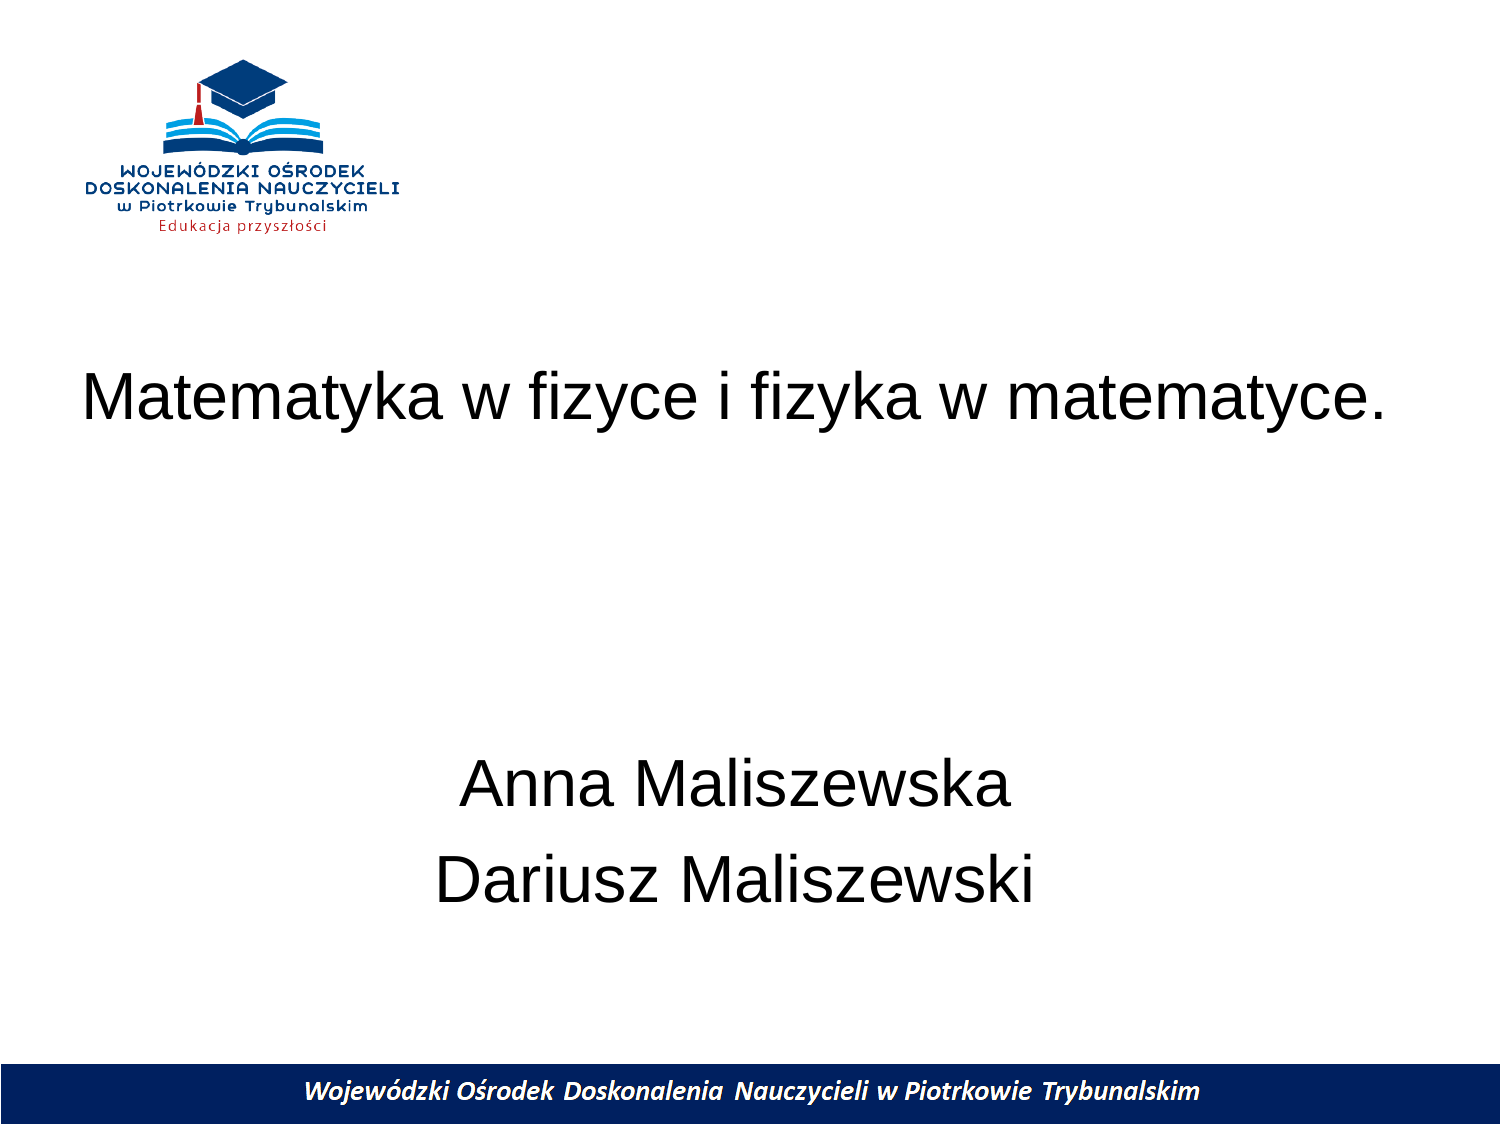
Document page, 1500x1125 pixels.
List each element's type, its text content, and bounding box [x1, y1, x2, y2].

subtitle Matematyka w fizyce i fizyka w matematyce. Anna Maliszewska Dariusz Maliszewski [0, 270, 1471, 999]
